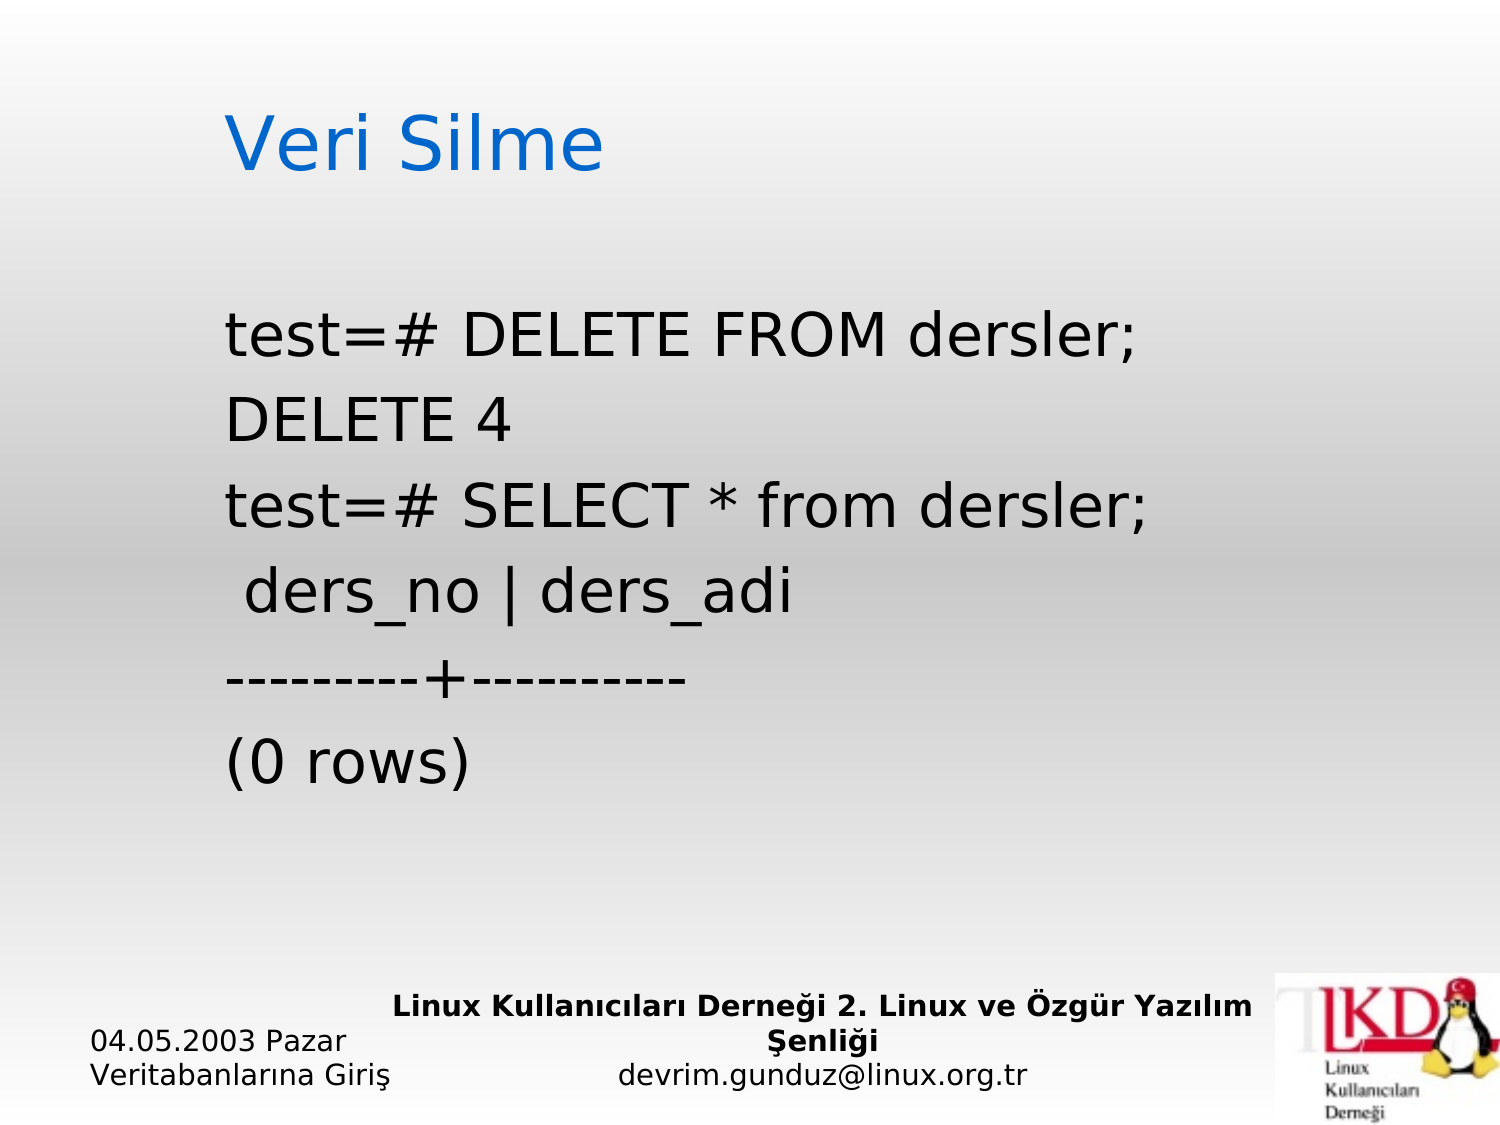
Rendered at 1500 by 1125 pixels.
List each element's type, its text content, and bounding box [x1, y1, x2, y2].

picture [1275, 973, 1500, 1125]
list test=# DELETE FROM dersler; DELETE 4 test=# SELECT * from dersler; ders_no | ders_adi ---------+---------- (0 rows) [224, 299, 1425, 975]
title Veri Silme [224, 49, 1425, 238]
